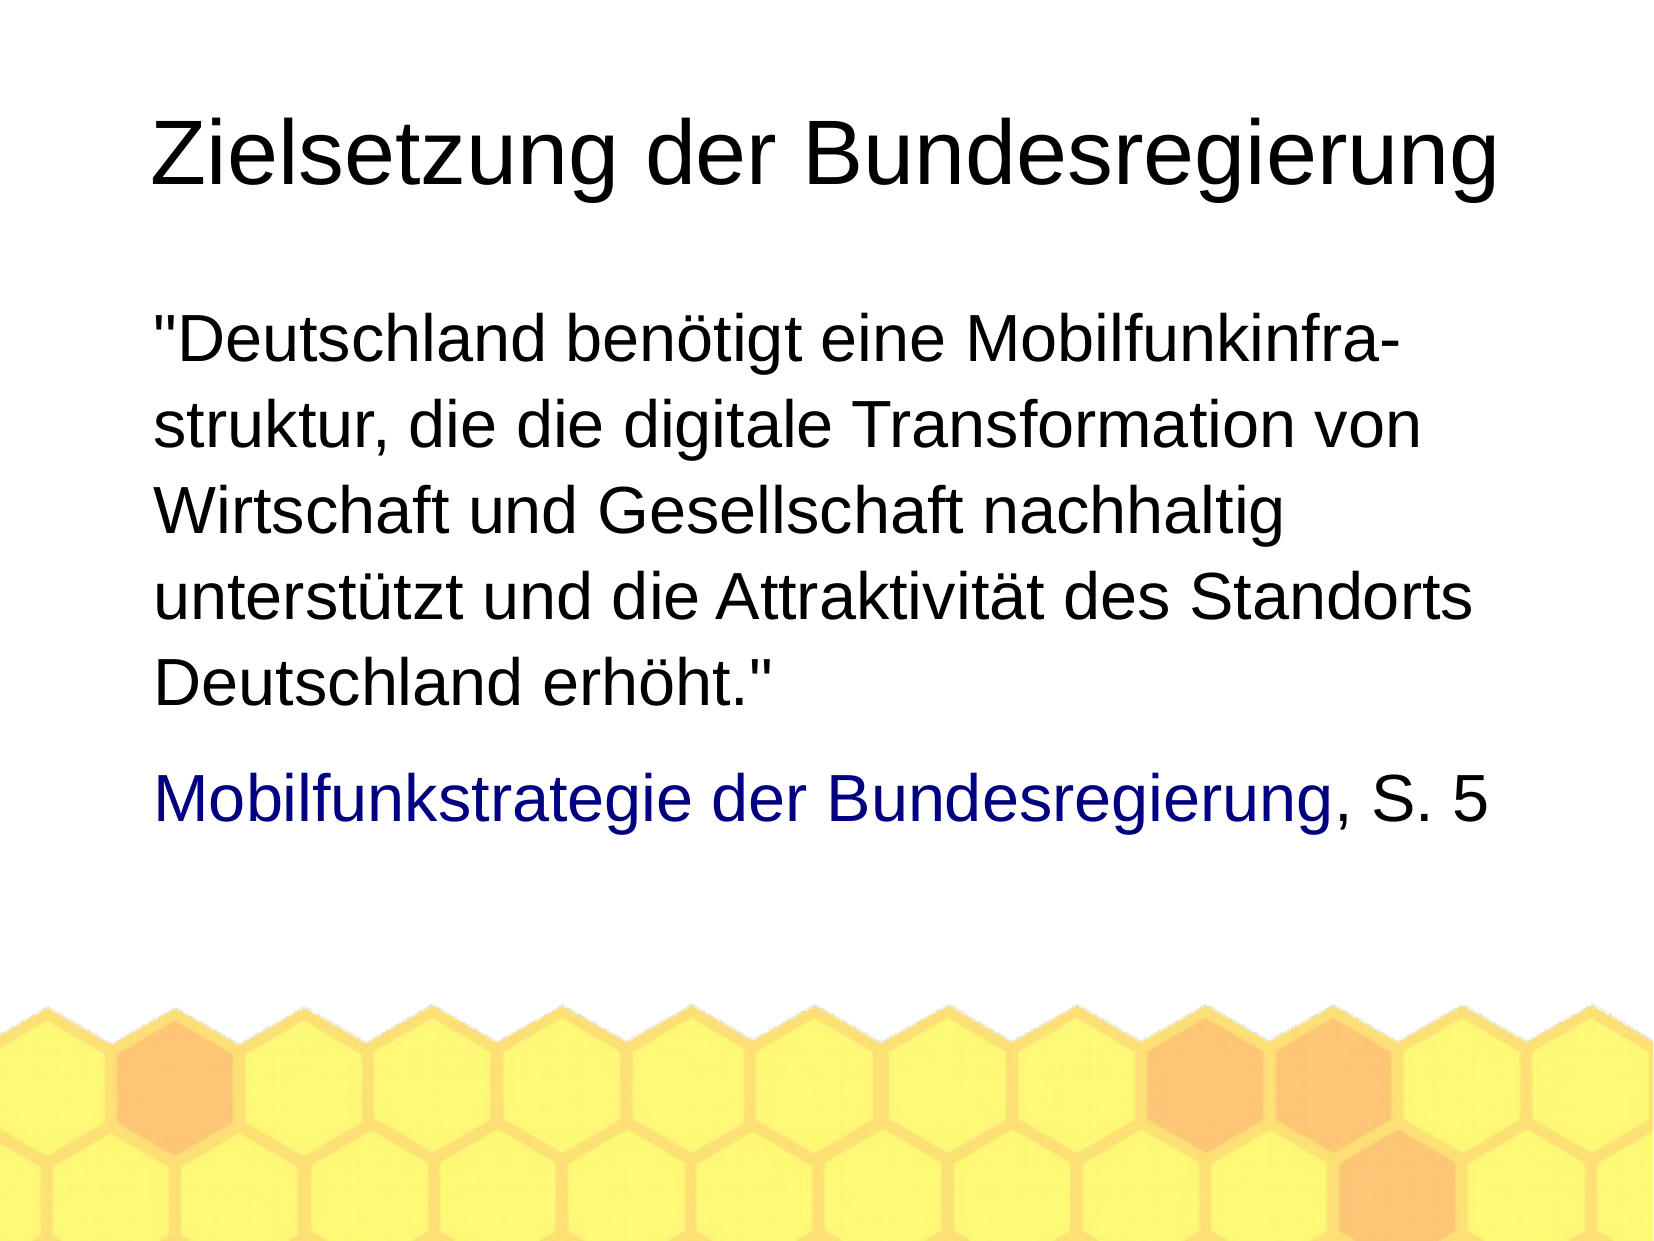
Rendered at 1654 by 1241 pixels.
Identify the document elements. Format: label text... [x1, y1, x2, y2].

title Zielsetzung der Bundesregierung [82, 49, 1571, 257]
list "Deutschland benötigt eine Mobilfunkinfra-struktur, die die digitale Transformation von Wirtschaft und Gesellschaft nachhaltig unterstützt und die Attraktivität des Standorts Deutschland erhöht." Mobilfunkstrategie der Bundesregierung, S. 5 [153, 290, 1571, 1010]
picture [0, 1001, 1654, 1241]
